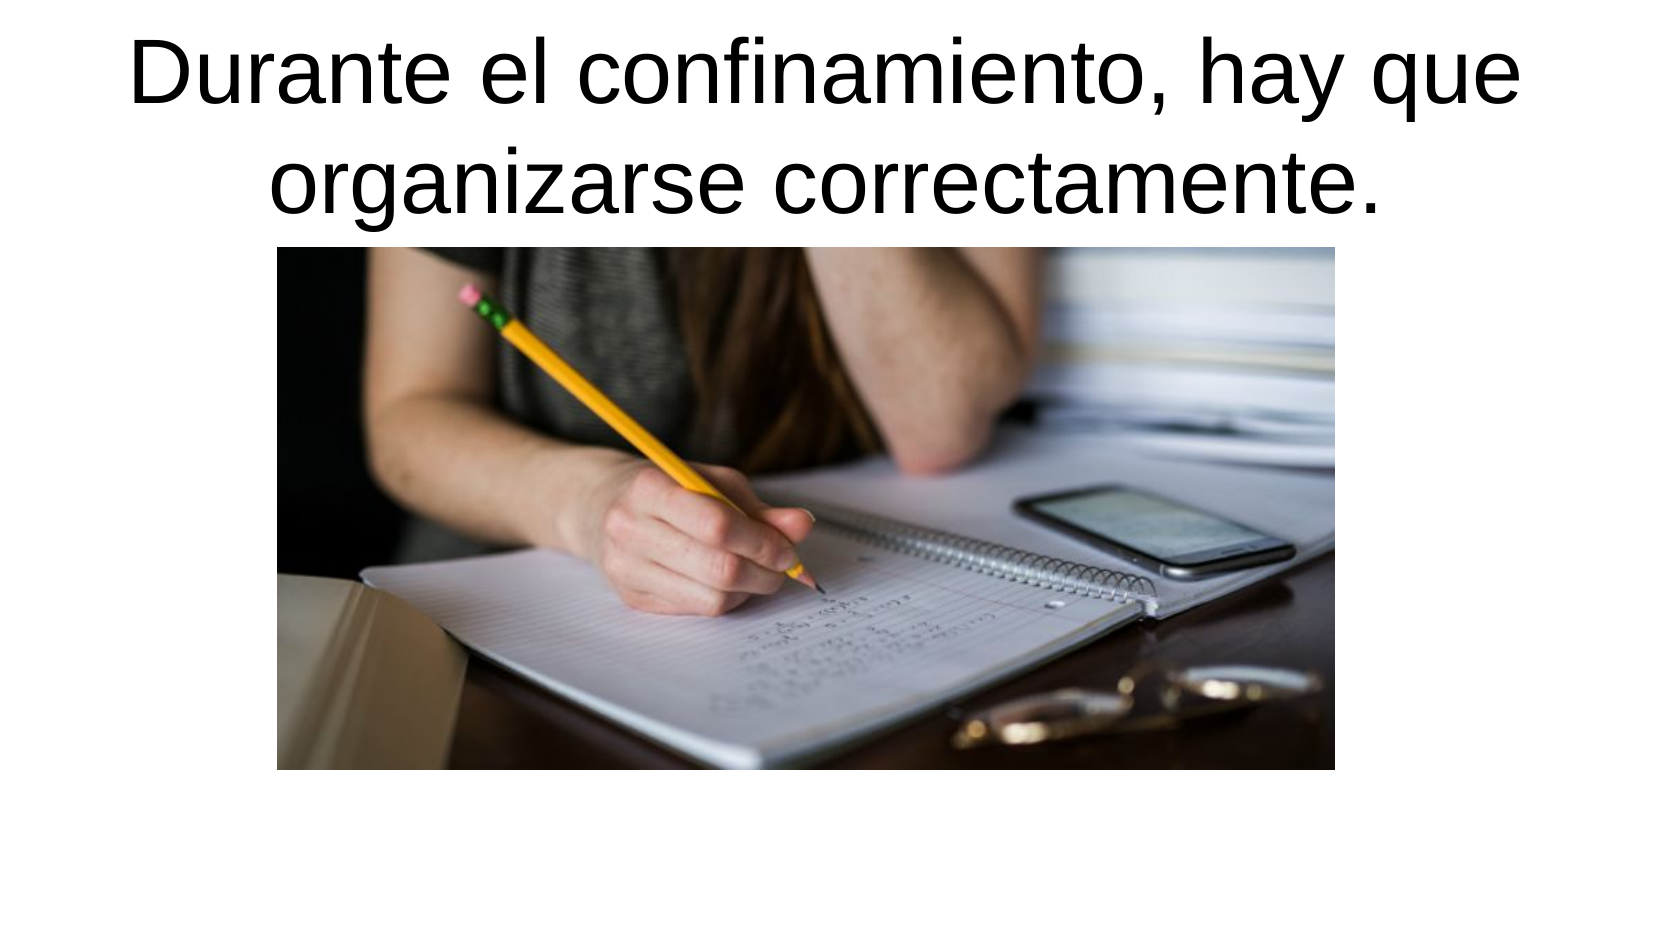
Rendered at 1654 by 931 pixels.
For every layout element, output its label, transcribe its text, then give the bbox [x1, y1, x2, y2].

title Durante el confinamiento, hay que organizarse correctamente. [82, 12, 1571, 218]
picture [277, 247, 1335, 770]
